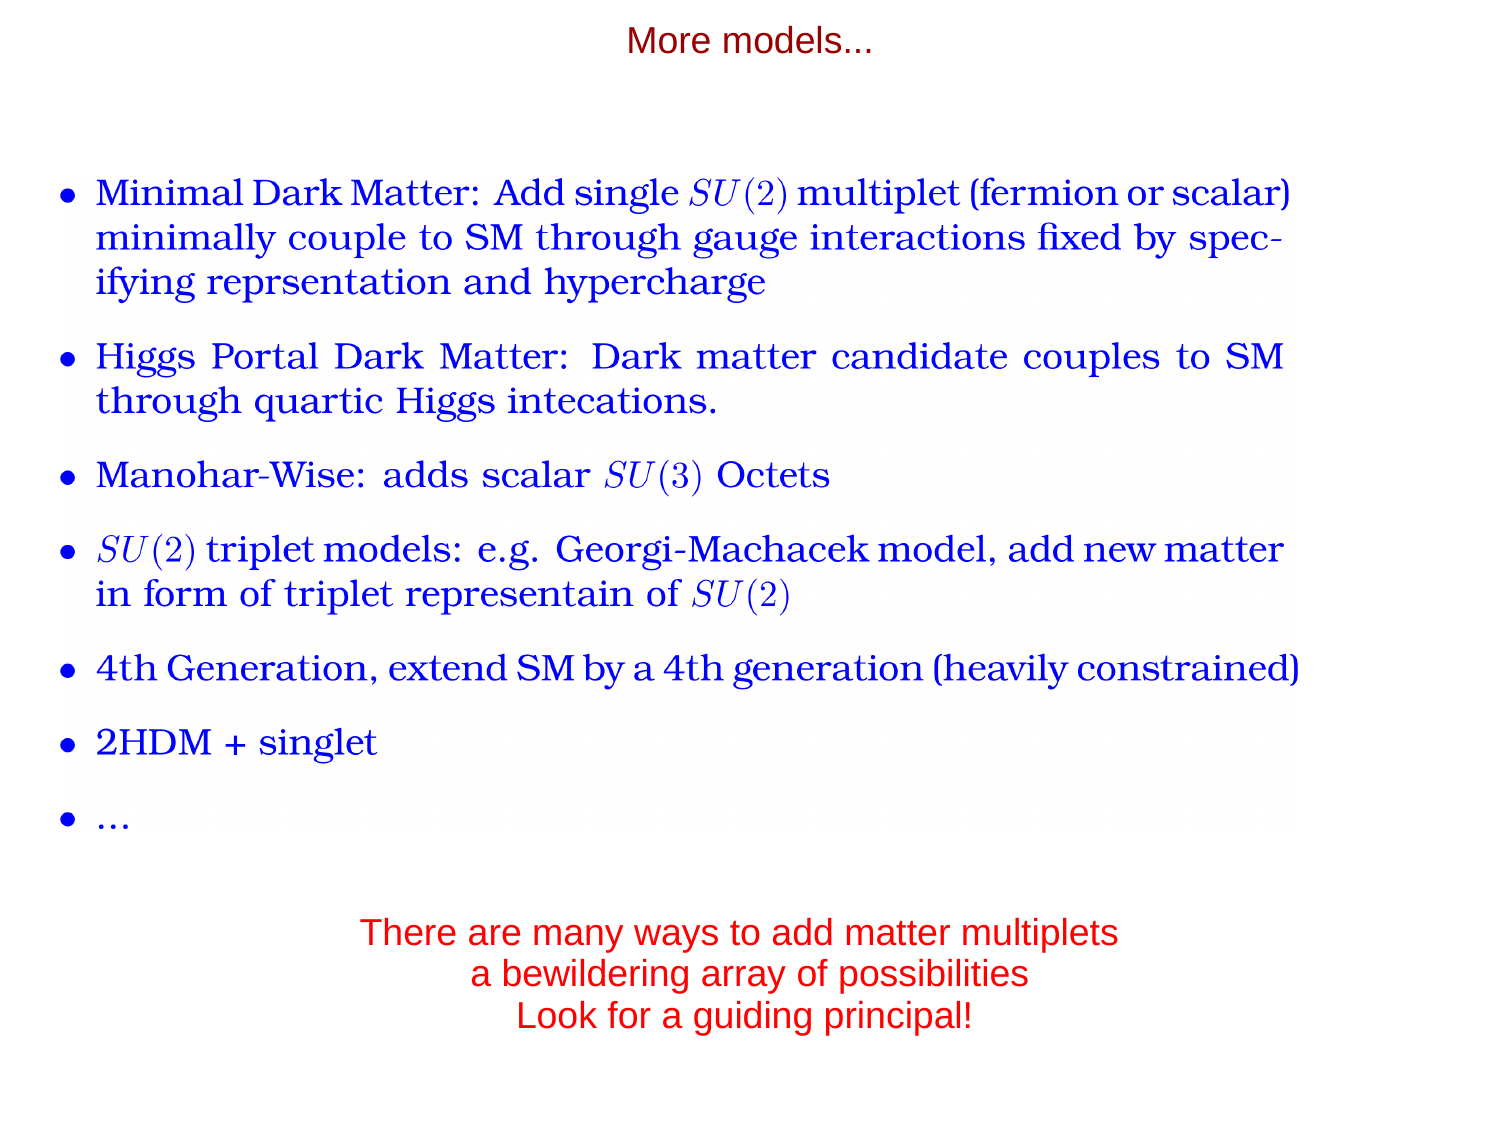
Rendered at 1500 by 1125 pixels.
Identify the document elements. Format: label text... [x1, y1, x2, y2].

picture [60, 177, 1298, 829]
text_box There are many ways to add matter multiplets a bewildering array of possibilities Look for a guiding principal! [47, 903, 1453, 1045]
text_box More models... [35, 11, 1465, 69]
